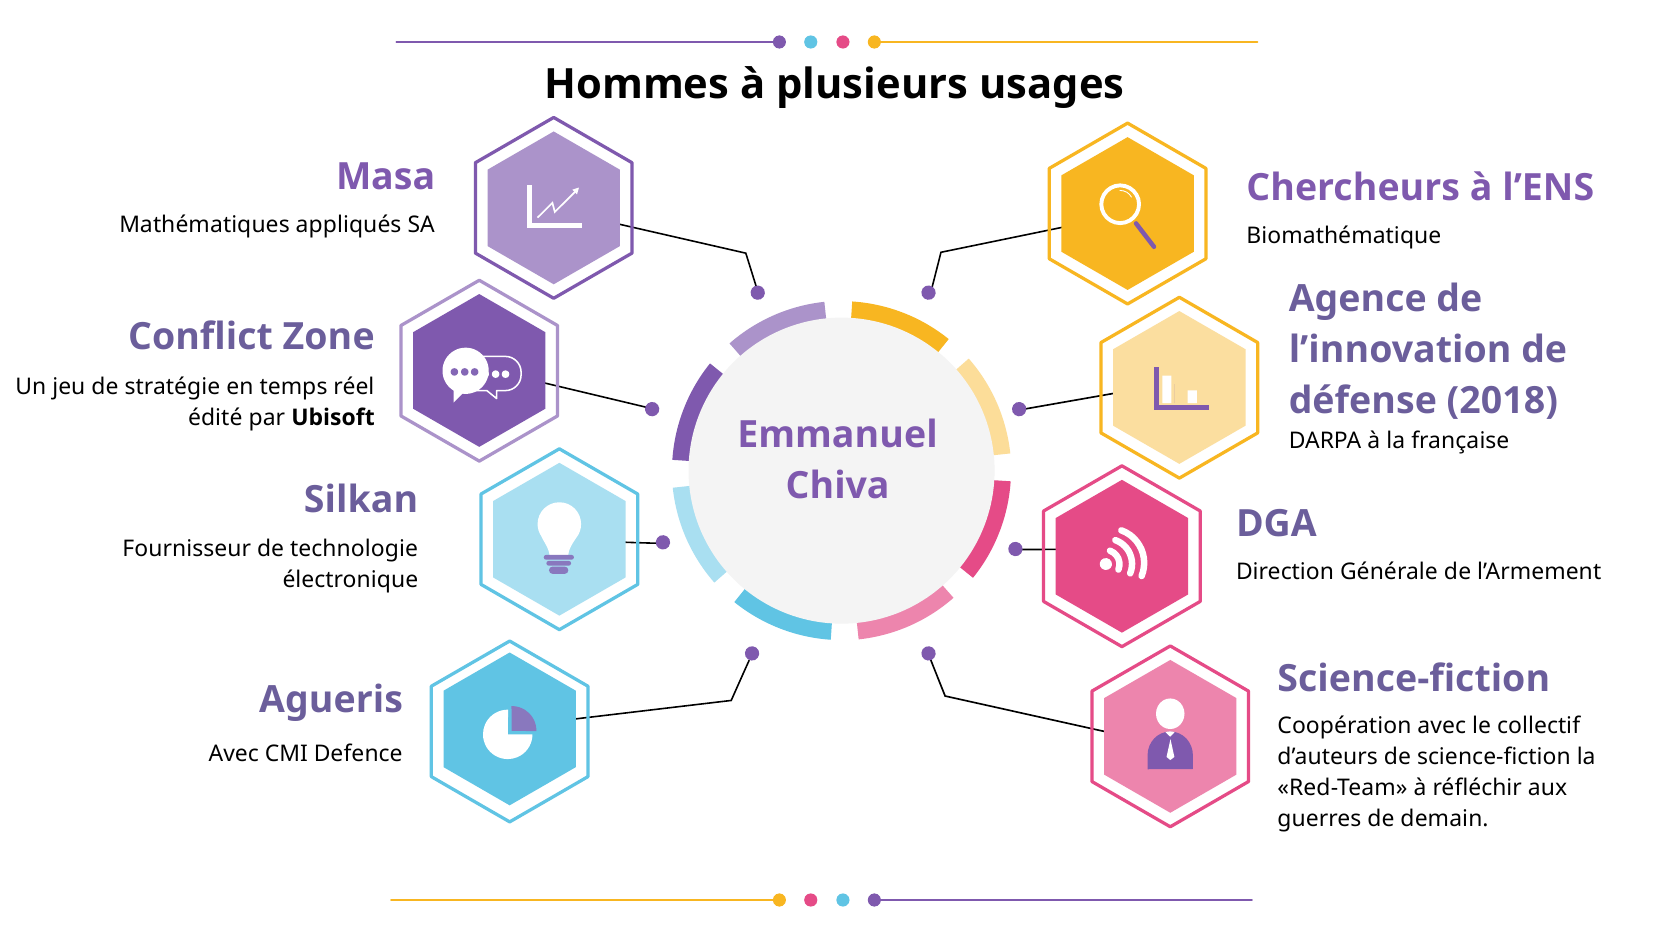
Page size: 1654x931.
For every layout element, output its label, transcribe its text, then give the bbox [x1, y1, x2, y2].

title Hommes à plusieurs usages [82, 53, 1587, 113]
title Agence de l’innovation de défense (2018) [1288, 271, 1625, 424]
title Chercheurs à l’ENS [1246, 132, 1625, 240]
text_box [493, 462, 626, 616]
text_box [487, 131, 620, 285]
title Silkan [180, 444, 419, 531]
text_box [1008, 541, 1023, 557]
text_box [1113, 311, 1246, 464]
text_box [670, 299, 1013, 642]
text_box [750, 285, 765, 300]
text_box [921, 285, 936, 300]
title Mathématiques appliqués SA [64, 207, 436, 284]
title Coopération avec le collectif d’auteurs de science-fiction la «Red-Team» à réfléchir aux guerres de demain. [1277, 708, 1649, 809]
text_box [1104, 659, 1237, 813]
title Direction Générale de l’Armement [1236, 554, 1607, 648]
title Masa [197, 121, 436, 207]
text_box [645, 401, 660, 417]
title Emmanuel Chiva [719, 404, 957, 512]
text_box [744, 646, 760, 661]
text_box [1012, 401, 1027, 417]
title Fournisseur de technologie électronique [47, 531, 419, 639]
title Biomathématique [1246, 219, 1618, 307]
title Un jeu de stratégie en temps réel édité par Ubisoft [4, 369, 376, 470]
text_box [1061, 137, 1194, 290]
title DGA [1236, 468, 1474, 554]
title Agueris [165, 644, 404, 737]
title Avec CMI Defence [32, 737, 404, 872]
title Science-fiction [1277, 648, 1595, 708]
title Conflict Zone [59, 281, 375, 369]
title DARPA à la française [1288, 424, 1654, 469]
text_box [655, 535, 671, 550]
text_box [1055, 479, 1189, 633]
text_box [443, 652, 576, 806]
text_box [413, 294, 546, 447]
text_box [921, 646, 936, 661]
